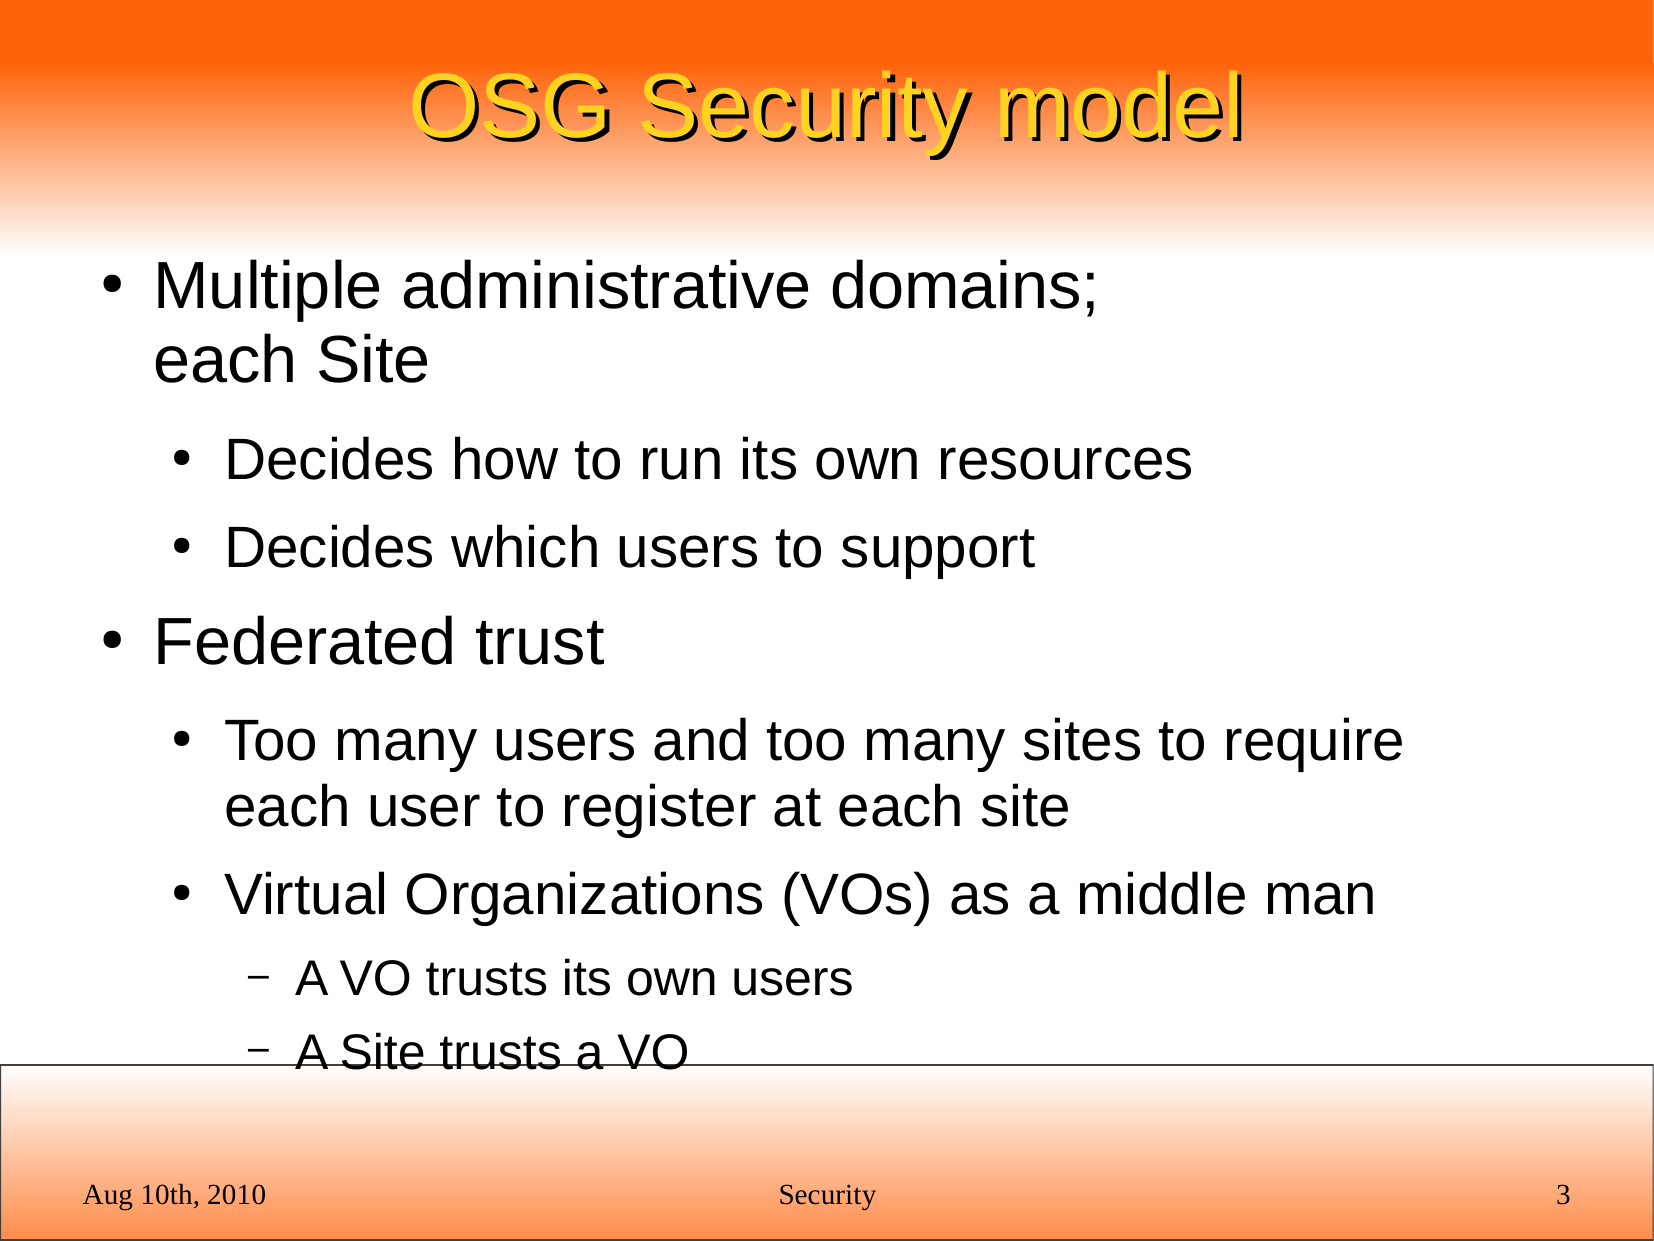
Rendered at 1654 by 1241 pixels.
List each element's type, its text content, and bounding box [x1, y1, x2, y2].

title OSG Security model [82, 2, 1571, 210]
list Multiple administrative domains; each Site Decides how to run its own resources Decides which users to support Federated trust Too many users and too many sites to require each user to register at each site Virtual Organizations (VOs) as a middle man A VO trusts its own users A Site trusts a VO [82, 247, 1571, 1109]
